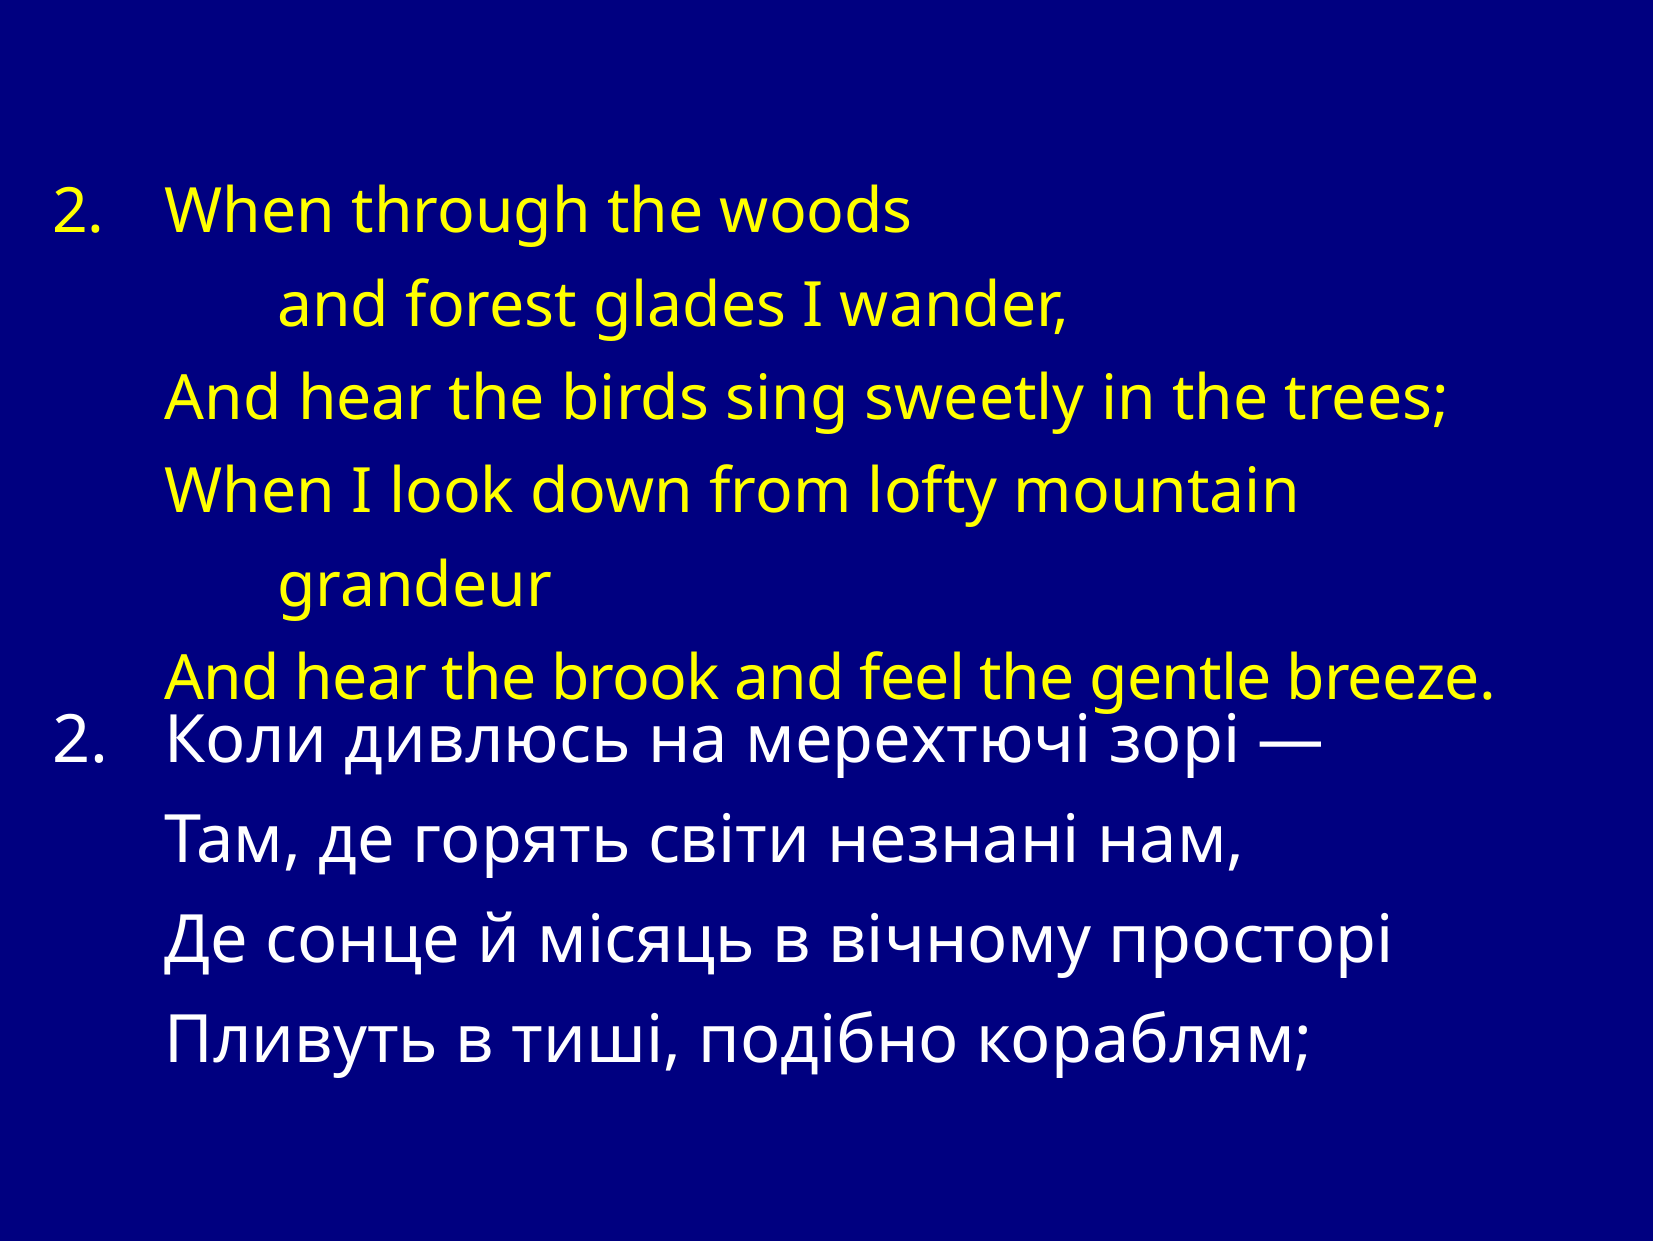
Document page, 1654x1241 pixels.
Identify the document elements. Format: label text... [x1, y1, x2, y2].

text_box 2. When through the woods and forest glades I wander, And hear the birds sing sweetly in the trees; When I look down from lofty mountain grandeur And hear the brook and feel the gentle breeze. [37, 150, 1653, 676]
text_box 2. Коли дивлюсь на мерехтючі зорі ― Там, де горять світи незнані нам, Де сонце й місяць в вічному просторі Пливуть в тиші, подібно кораблям; [37, 675, 1576, 1163]
